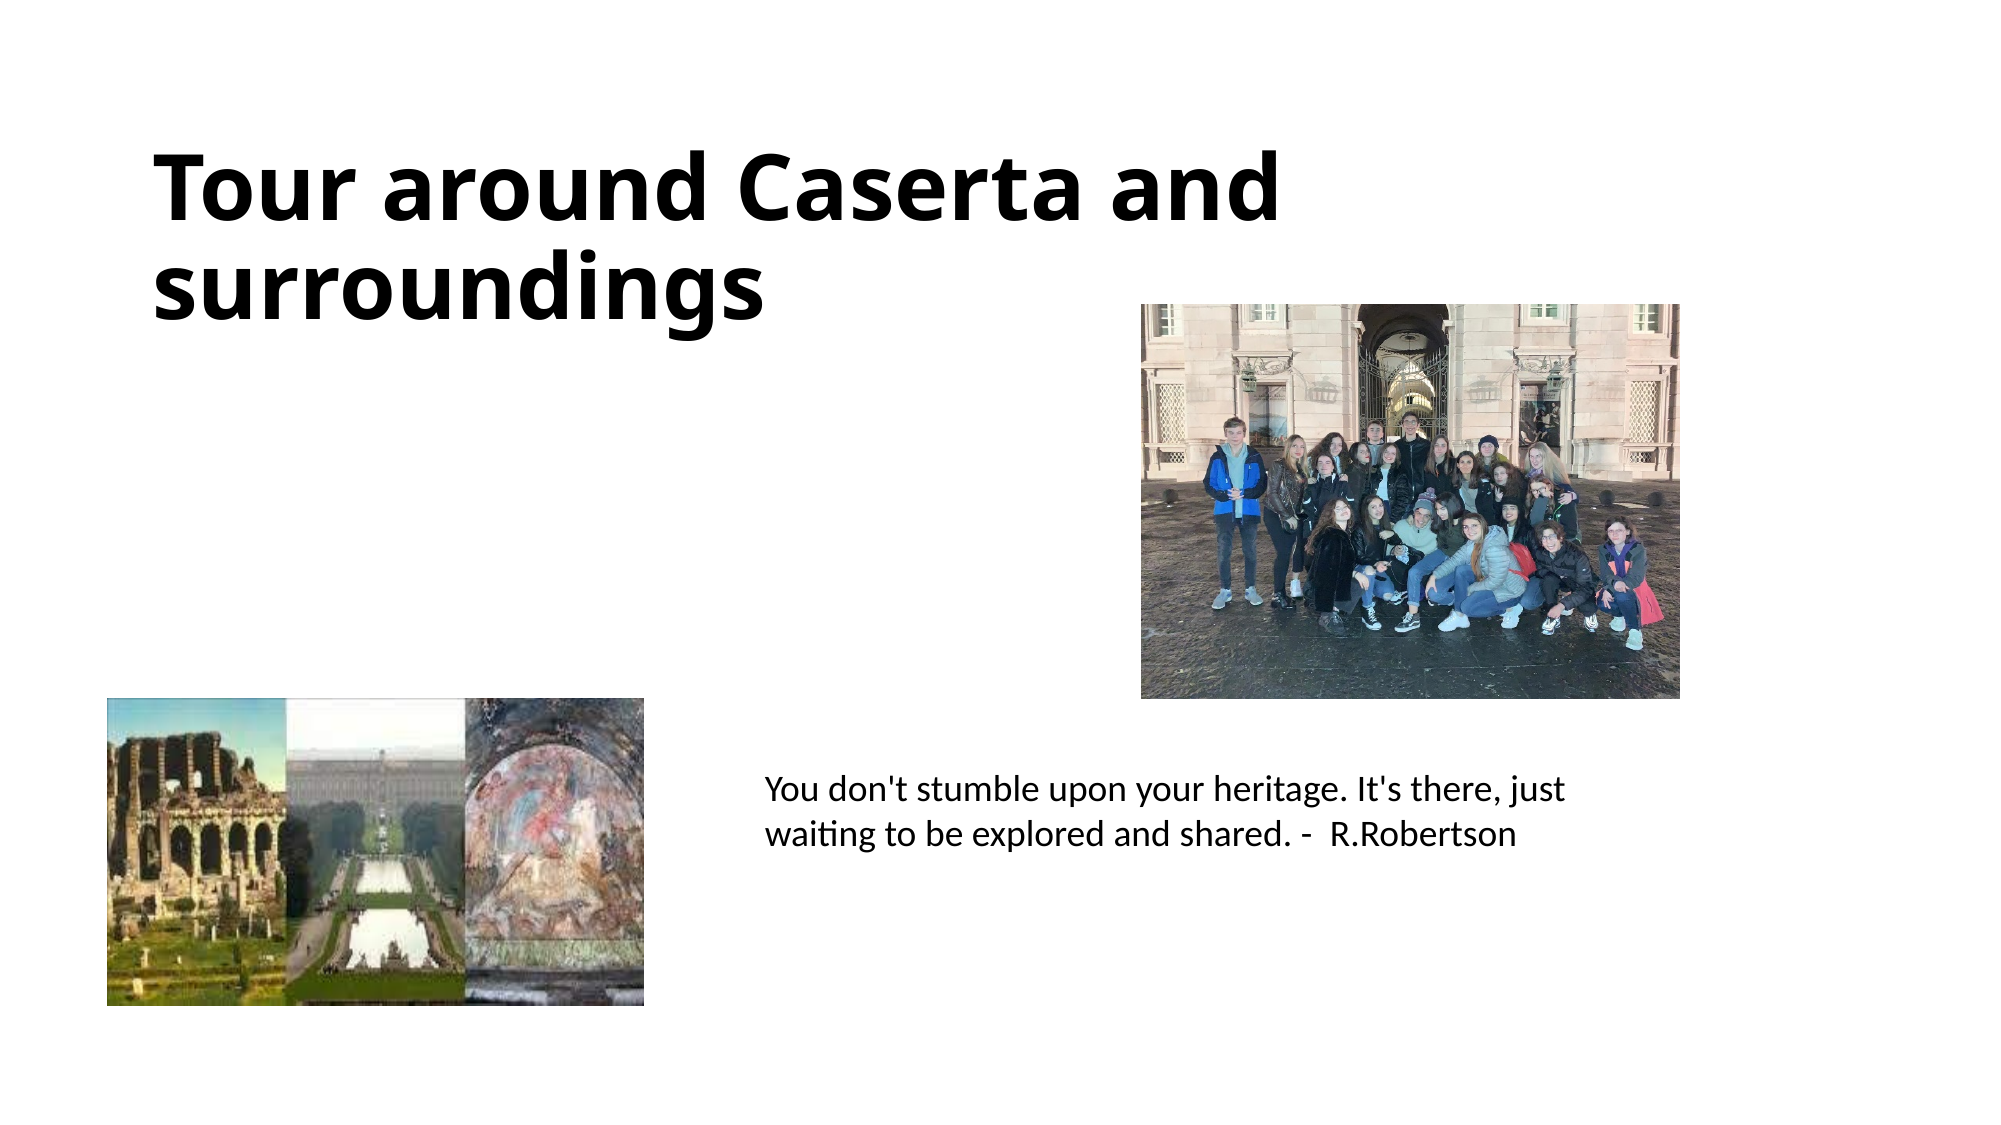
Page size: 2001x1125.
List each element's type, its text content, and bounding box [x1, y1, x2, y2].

text_box You don't stumble upon your heritage. It's there, just waiting to be explored and shared. - R.Robertson [750, 486, 1637, 907]
picture [1141, 304, 1680, 699]
title Tour around Caserta and surroundings [137, 59, 1863, 521]
picture [107, 698, 644, 1006]
